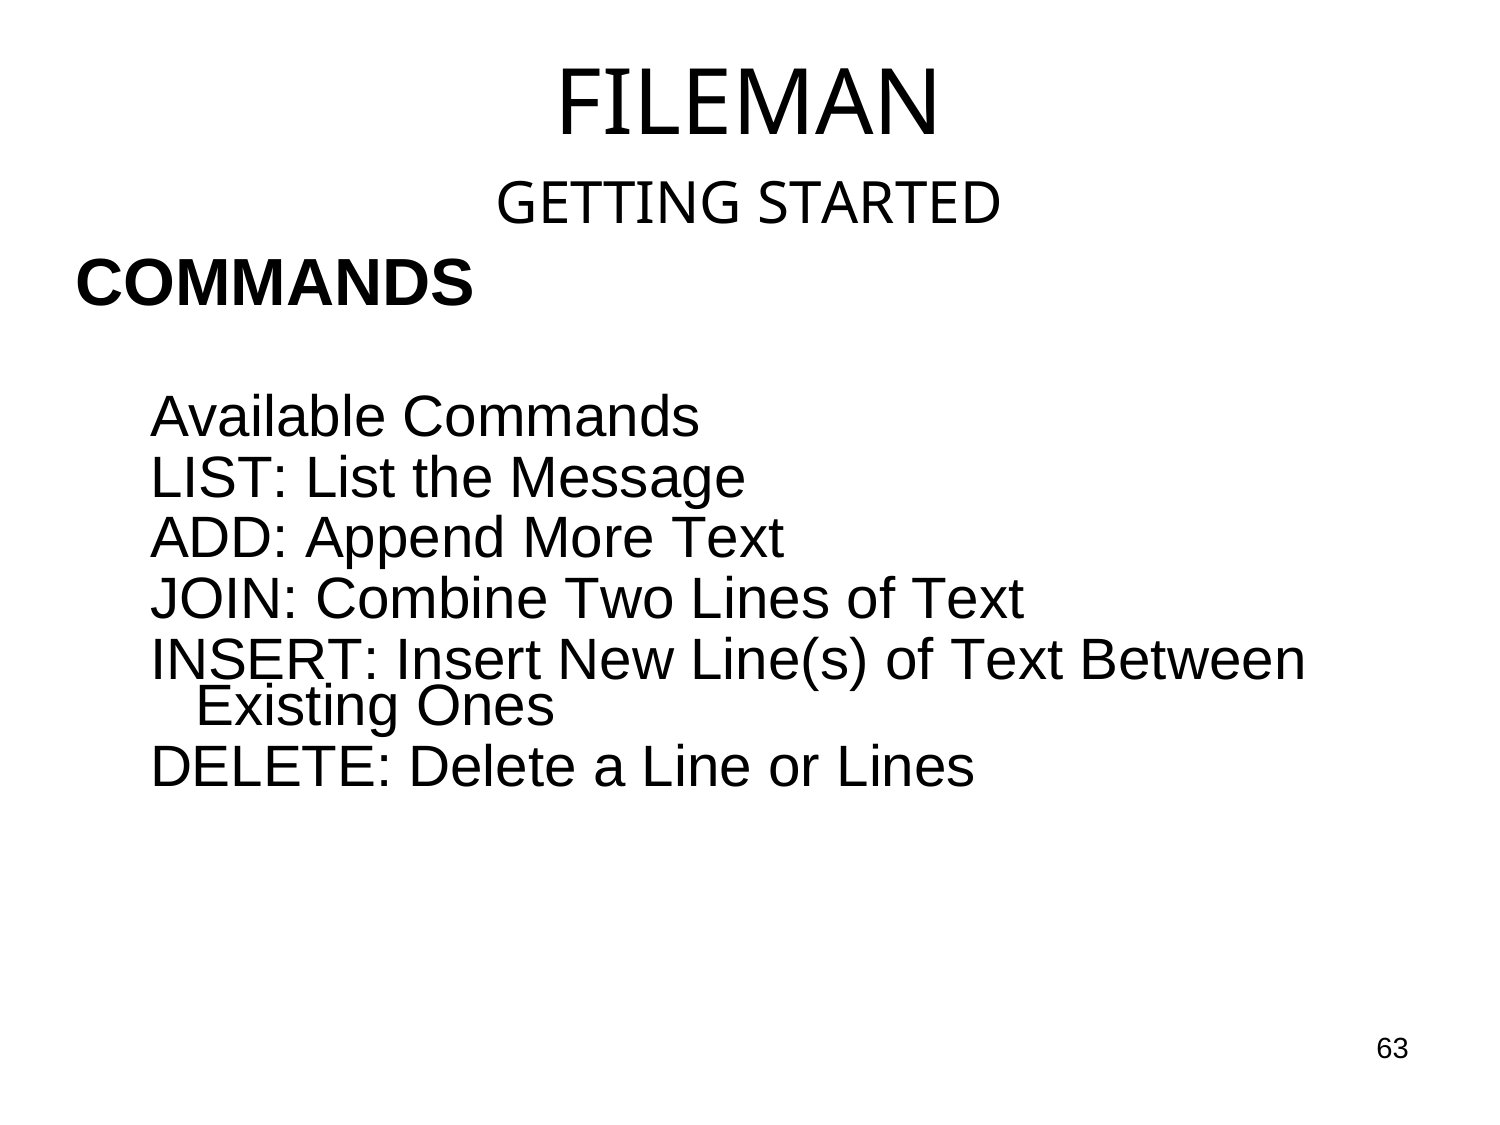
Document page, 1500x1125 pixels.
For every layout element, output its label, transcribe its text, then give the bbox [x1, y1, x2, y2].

list COMMANDS Available Commands LIST: List the Message ADD: Append More Text JOIN: Combine Two Lines of Text INSERT: Insert New Line(s) of Text Between Existing Ones DELETE: Delete a Line or Lines [75, 262, 1424, 991]
title FILEMAN GETTING STARTED [75, 32, 1424, 245]
